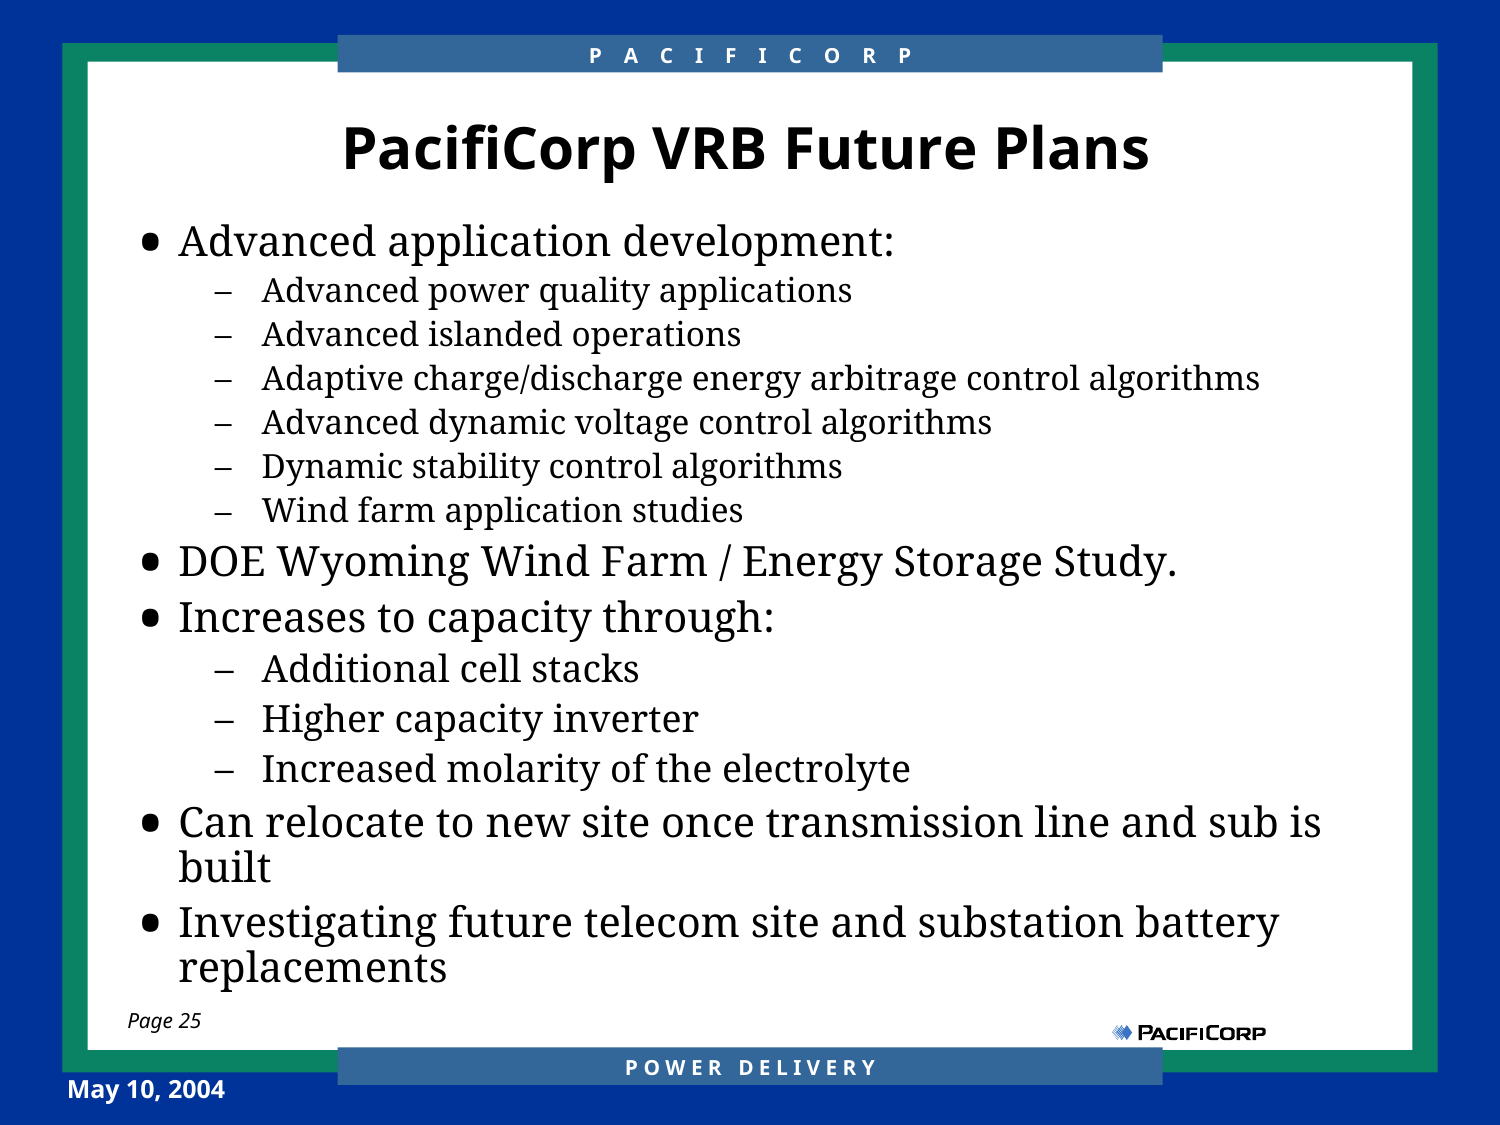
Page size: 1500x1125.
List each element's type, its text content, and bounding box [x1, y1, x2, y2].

list Advanced application development: Advanced power quality applications Advanced islanded operations Adaptive charge/discharge energy arbitrage control algorithms Advanced dynamic voltage control algorithms Dynamic stability control algorithms Wind farm application studies DOE Wyoming Wind Farm / Energy Storage Study. Increases to capacity through: Additional cell stacks Higher capacity inverter Increased molarity of the electrolyte Can relocate to new site once transmission line and sub is built Investigating future telecom site and substation battery replacements [125, 212, 1388, 1000]
title PacifiCorp VRB Future Plans [89, 102, 1403, 190]
